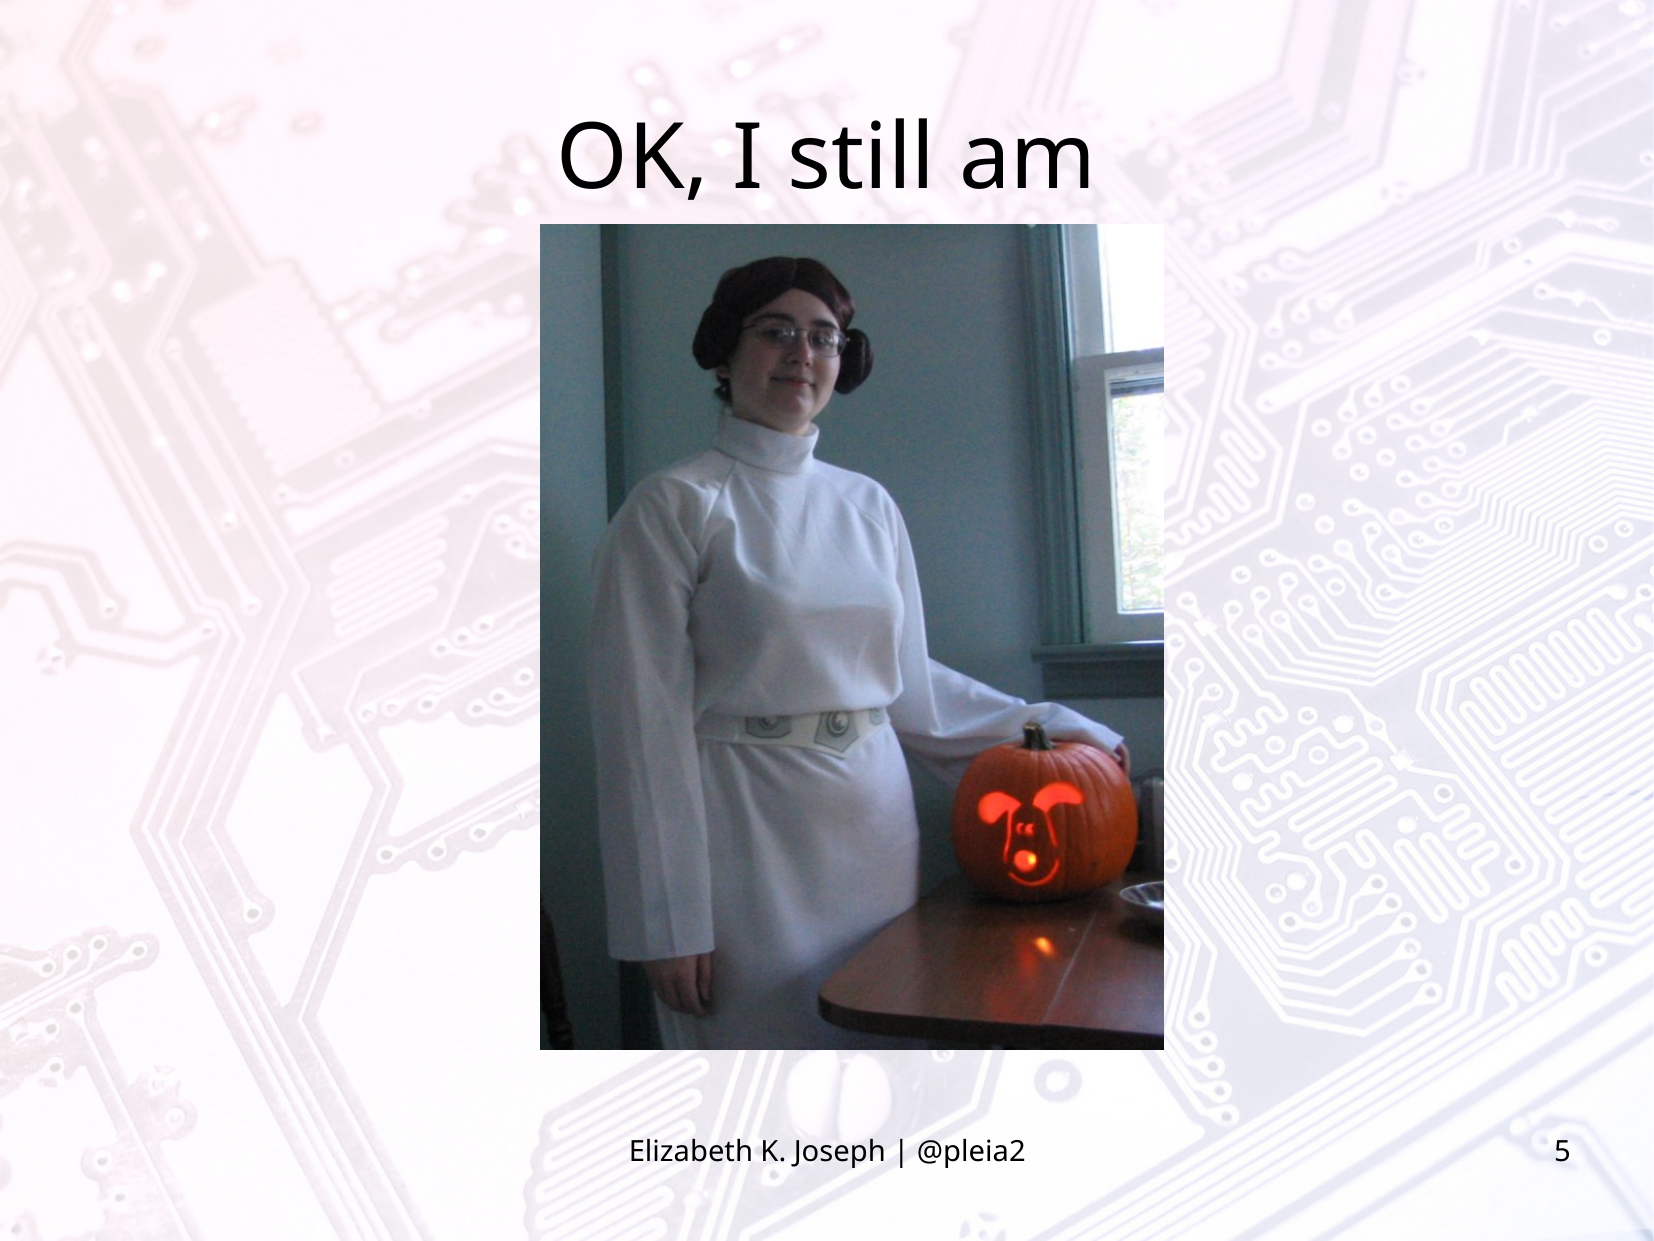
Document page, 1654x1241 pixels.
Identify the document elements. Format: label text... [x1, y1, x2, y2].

picture [0, 0, 1654, 1241]
title OK, I still am [82, 49, 1571, 257]
